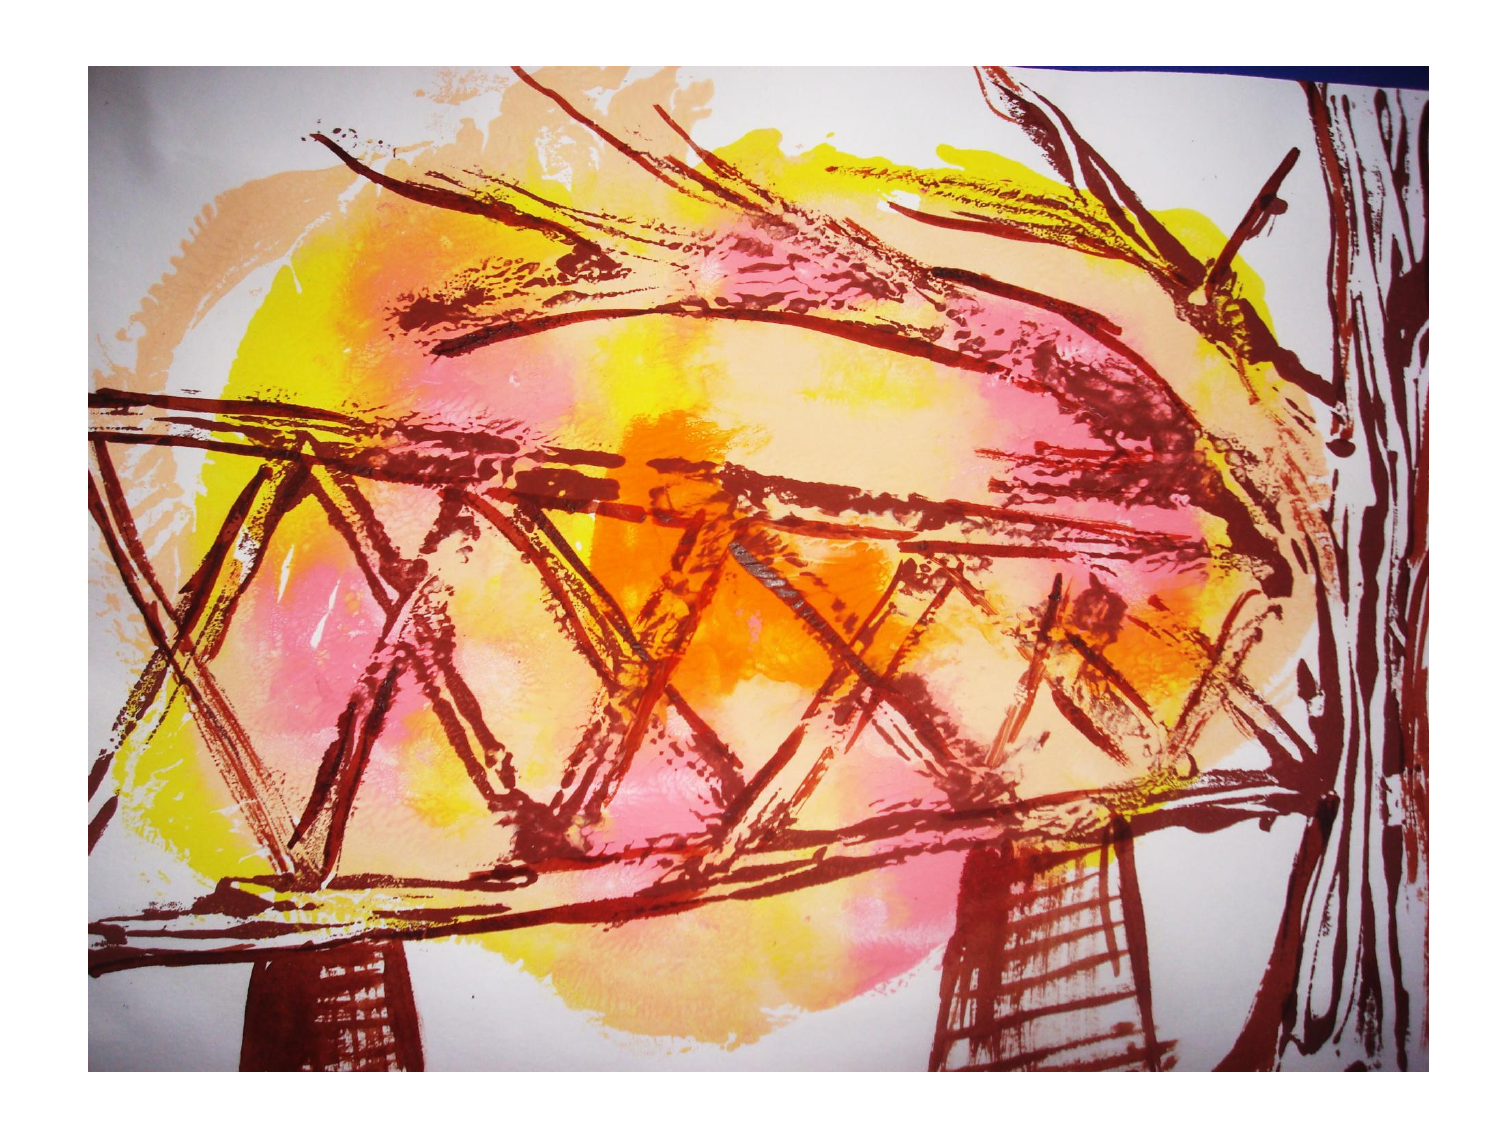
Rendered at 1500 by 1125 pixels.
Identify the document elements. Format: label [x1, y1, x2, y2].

title [75, 45, 1425, 233]
picture [88, 66, 1429, 1072]
